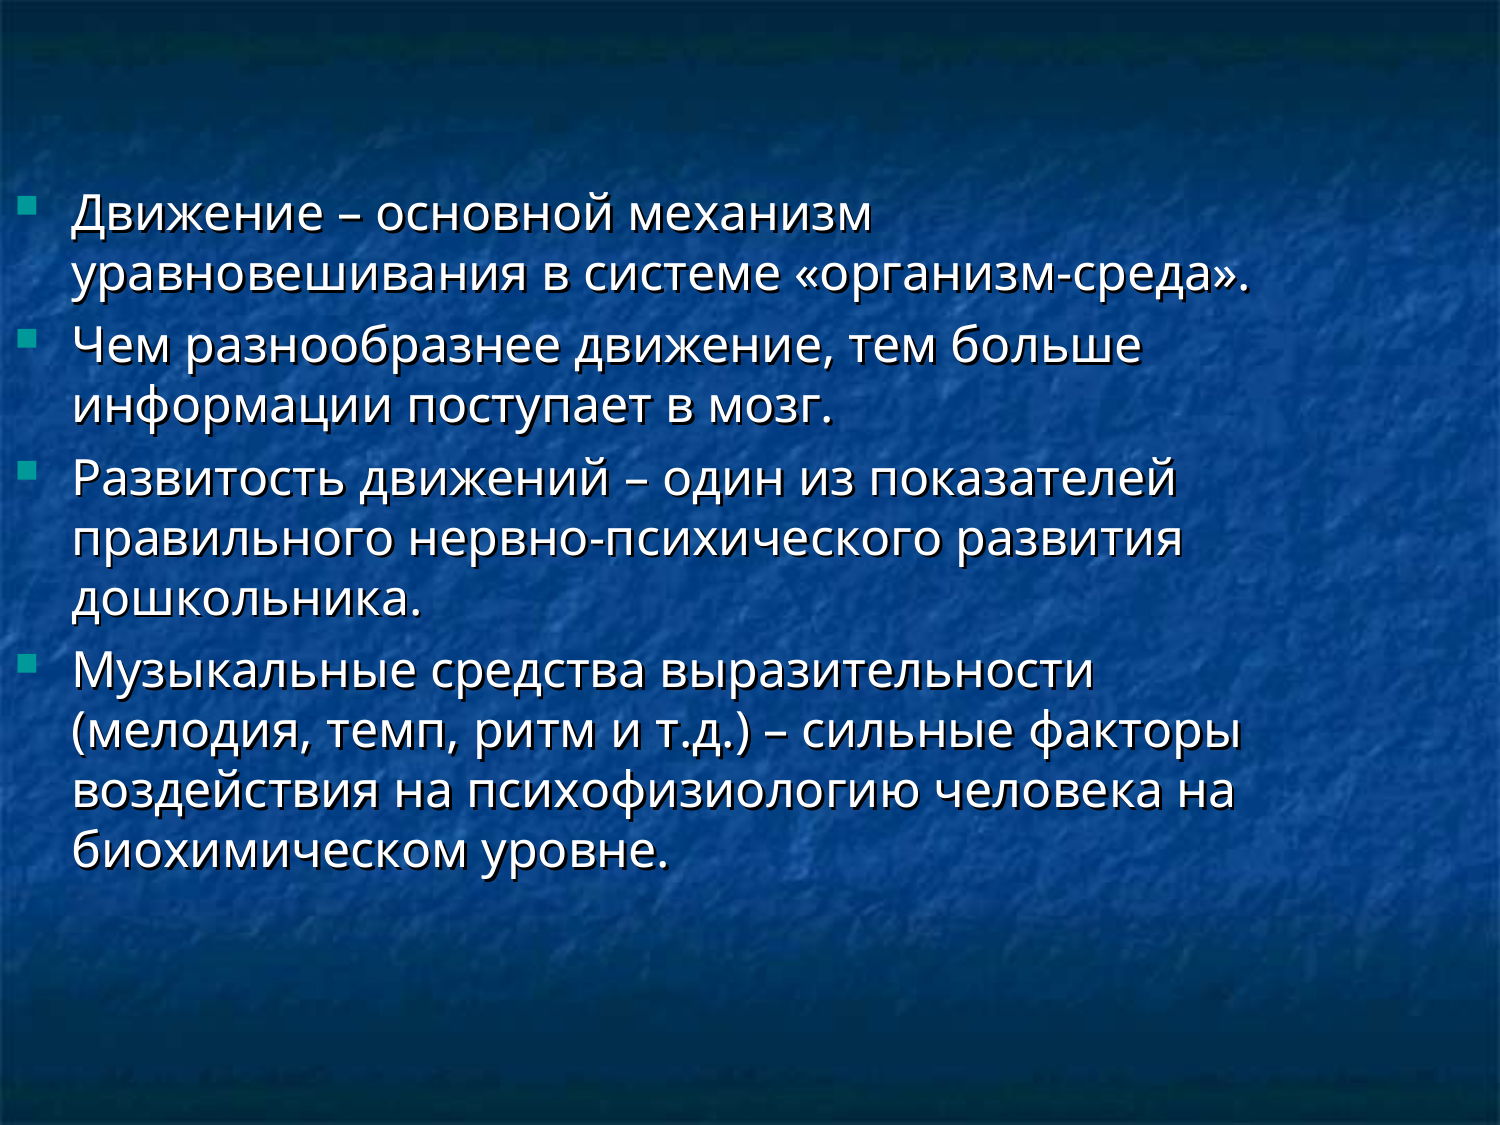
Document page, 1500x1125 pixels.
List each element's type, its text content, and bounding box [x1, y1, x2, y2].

list Движение – основной механизм уравновешивания в системе «организм-среда». Чем разнообразнее движение, тем больше информации поступает в мозг. Развитость движений – один из показателей правильного нервно-психического развития дошкольника. Музыкальные средства выразительности (мелодия, темп, ритм и т.д.) – сильные факторы воздействия на психофизиологию человека на биохимическом уровне. [0, 172, 1351, 1000]
picture [0, 0, 1500, 1125]
